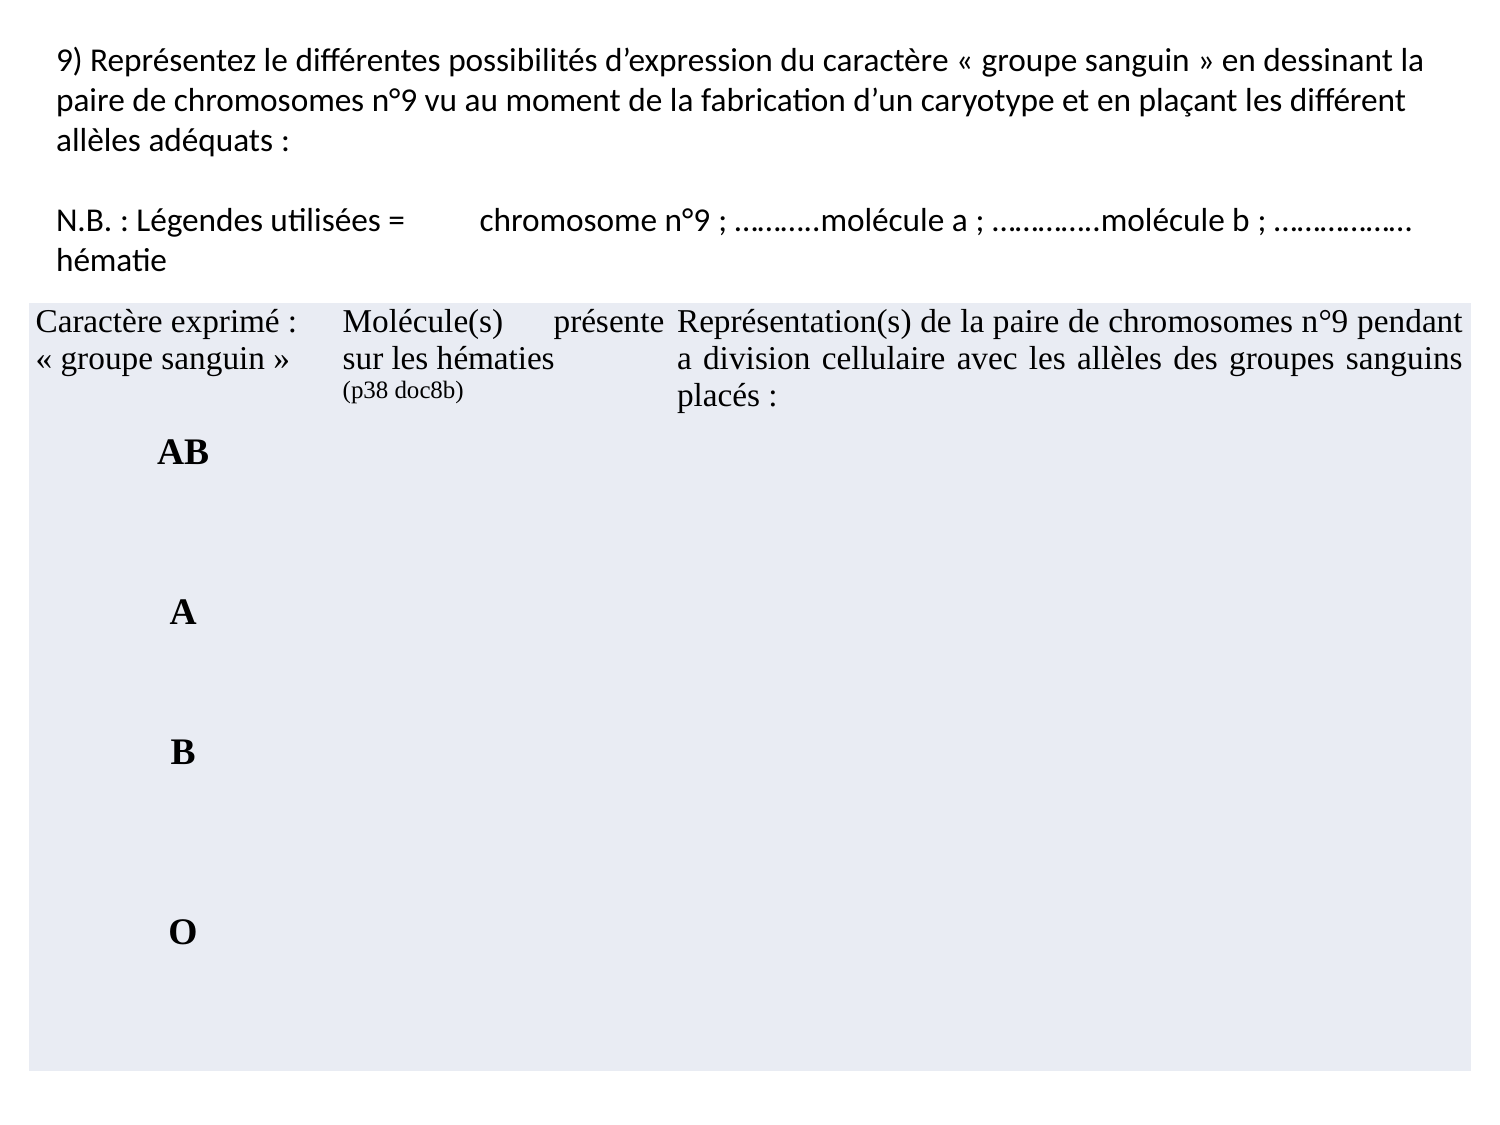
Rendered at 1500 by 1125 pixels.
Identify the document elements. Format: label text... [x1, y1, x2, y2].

table_cell A [29, 591, 337, 731]
table_cell [671, 911, 1471, 1071]
table_cell [337, 731, 671, 911]
table_header Caractère exprimé : « groupe sanguin » [29, 303, 337, 431]
table_cell [337, 431, 671, 591]
table_header Molécule(s) présente sur les hématies (p38 doc8b) [337, 303, 671, 431]
table_cell [337, 591, 671, 731]
table_cell [337, 911, 671, 1071]
table_cell O [29, 911, 337, 1071]
table_cell AB [29, 431, 337, 591]
table_cell B [29, 731, 337, 911]
table_cell [671, 431, 1471, 591]
table_cell [671, 731, 1471, 911]
text_box 9) Représentez le différentes possibilités d’expression du caractère « groupe sanguin » en dessinant la paire de chromosomes n°9 vu au moment de la fabrication d’un caryotype et en plaçant les différent allèles adéquats : N.B. : Légendes utilisées = chromosome n°9 ; ………..molécule a ; …………..molécule b ; ………………hématie [41, 30, 1459, 303]
table_header Représentation(s) de la paire de chromosomes n°9 pendant a division cellulaire avec les allèles des groupes sanguins placés : [671, 303, 1471, 431]
table_cell [671, 591, 1471, 731]
